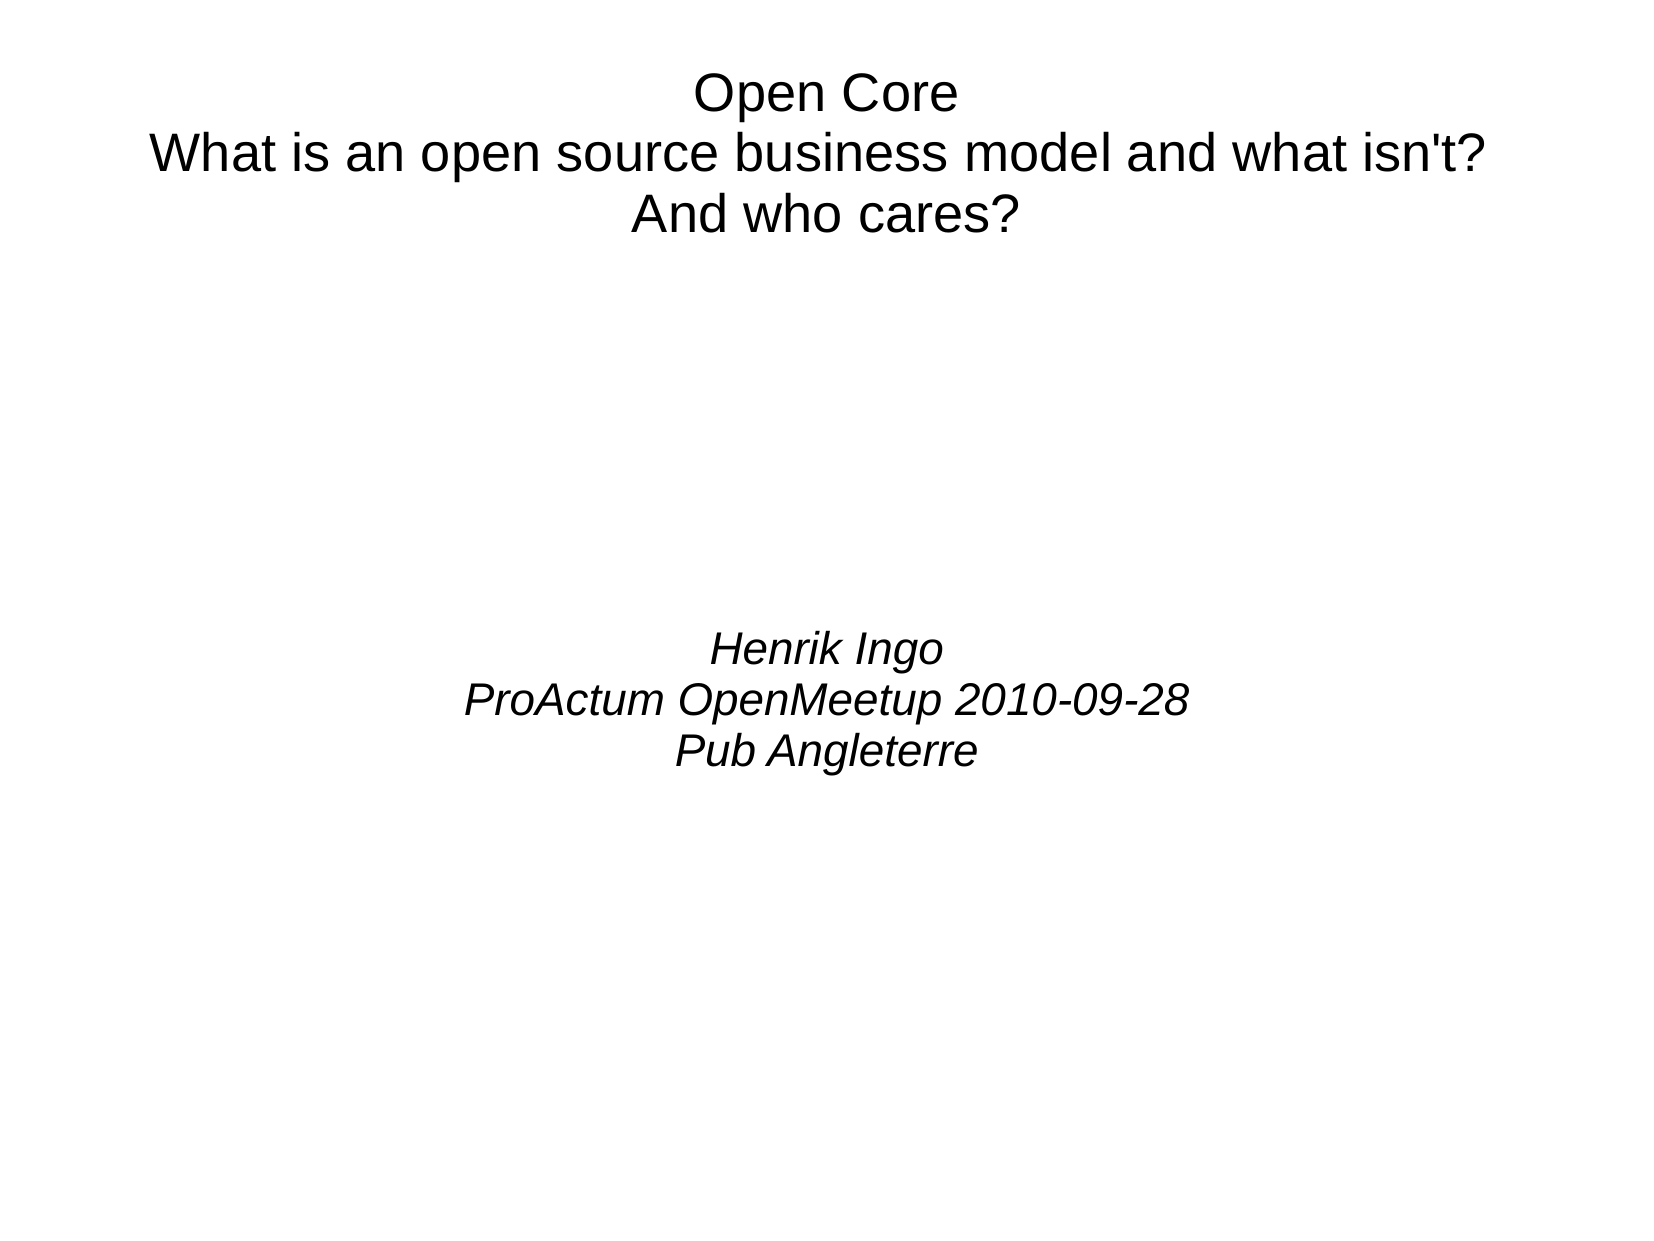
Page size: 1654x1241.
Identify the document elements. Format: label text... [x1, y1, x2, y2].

subtitle Henrik Ingo ProActum OpenMeetup 2010-09-28 Pub Angleterre [82, 297, 1571, 1102]
title Open Core What is an open source business model and what isn't? And who cares? [82, 49, 1571, 257]
